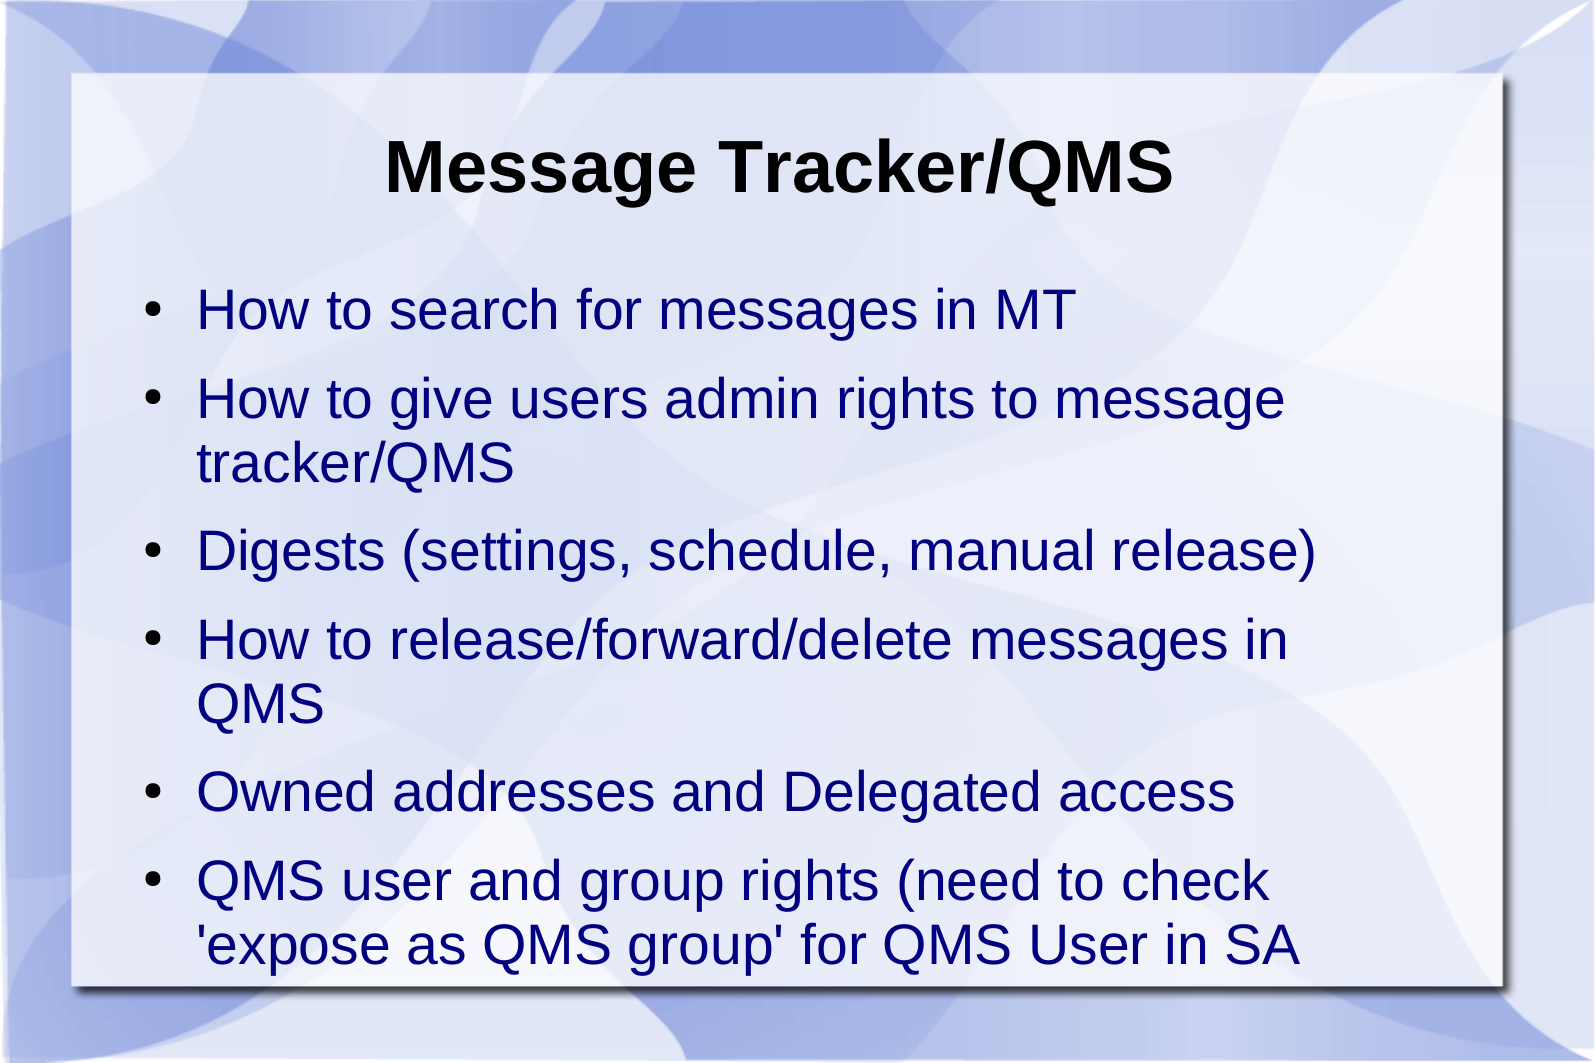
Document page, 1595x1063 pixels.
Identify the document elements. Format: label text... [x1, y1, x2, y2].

picture [0, 0, 1595, 1063]
title Message Tracker/QMS [79, 77, 1481, 256]
list How to search for messages in MT How to give users admin rights to message tracker/QMS Digests (settings, schedule, manual release) How to release/forward/delete messages in QMS Owned addresses and Delegated access QMS user and group rights (need to check 'expose as QMS group' for QMS User in SA [125, 278, 1436, 975]
